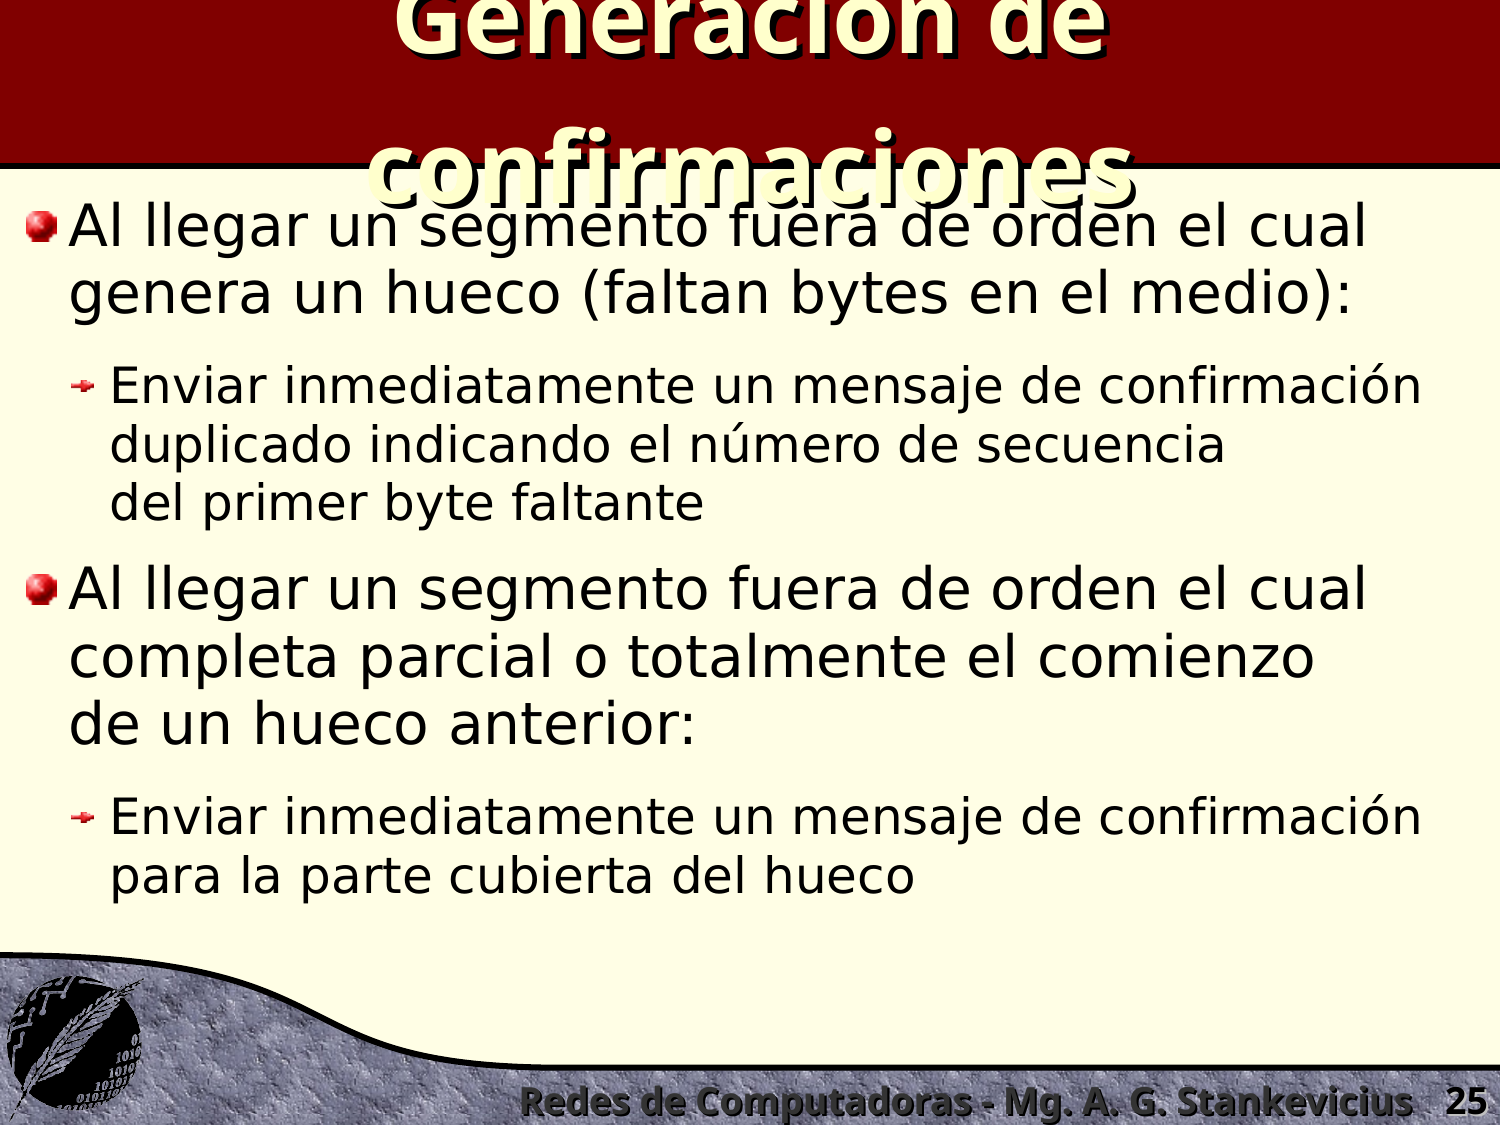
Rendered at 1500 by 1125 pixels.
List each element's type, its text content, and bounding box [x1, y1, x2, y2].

picture [1047, 1100, 1054, 1110]
picture [790, 1100, 795, 1110]
list Al llegar un segmento fuera de orden el cual genera un hueco (faltan bytes en el medio): Enviar inmediatamente un mensaje de confirmación duplicado indicando el número de secuencia del primer byte faltante Al llegar un segmento fuera de orden el cual completa parcial o totalmente el comienzo de un hueco anterior: Enviar inmediatamente un mensaje de confirmación para la parte cubierta del hueco [11, 192, 1486, 921]
picture [0, 959, 1500, 1125]
title Generación de confirmaciones [15, 5, 1485, 160]
